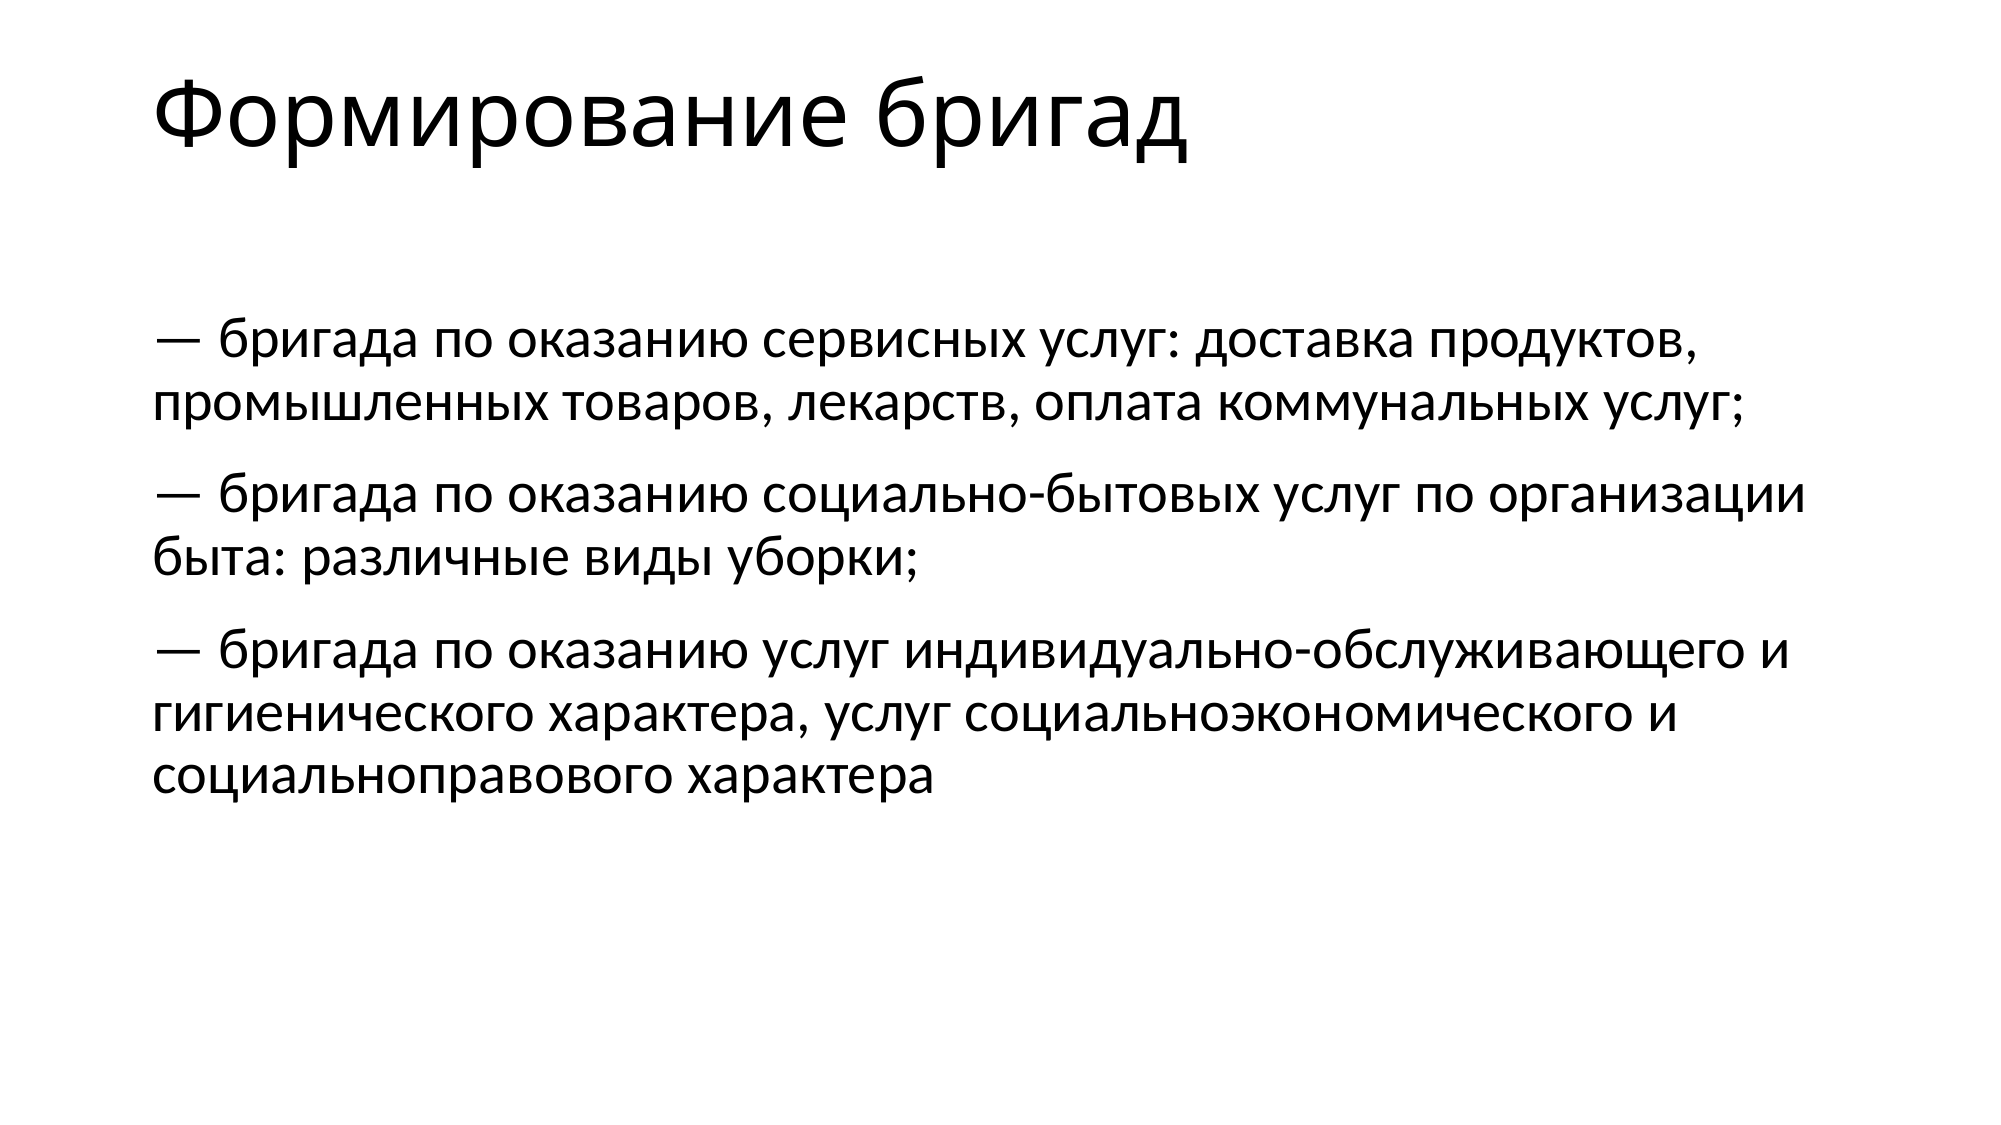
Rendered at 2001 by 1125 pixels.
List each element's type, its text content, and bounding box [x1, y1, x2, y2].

title Формирование бригад [137, 59, 1863, 278]
list — бригада по оказанию сервисных услуг: доставка продуктов, промышленных товаров, лекарств, оплата коммунальных услуг; — бригада по оказанию социально-бытовых услуг по организации быта: различные виды уборки; — бригада по оказанию услуг индивидуально-обслуживающего и гигиенического характера, услуг социальноэкономического и социальноправового характера [137, 299, 1863, 1014]
